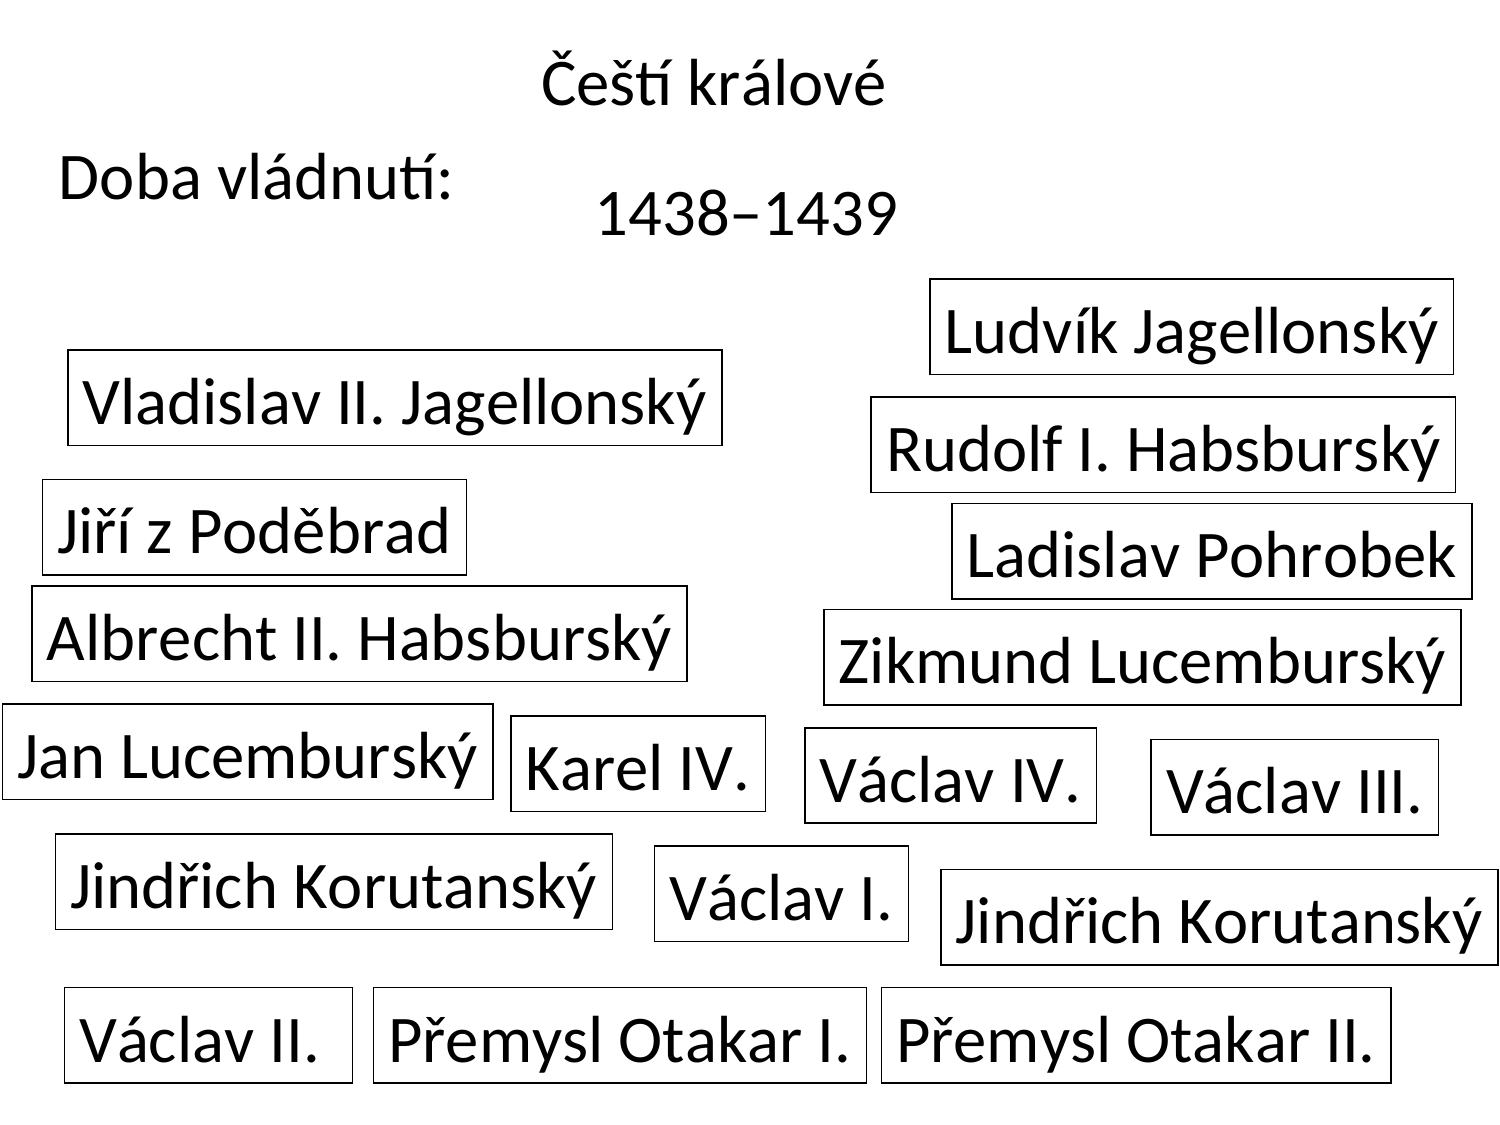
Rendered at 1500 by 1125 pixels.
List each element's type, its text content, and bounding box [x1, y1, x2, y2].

text_box Čeští králové [526, 30, 903, 127]
text_box Václav III. [1151, 739, 1439, 835]
text_box Doba vládnutí: [44, 125, 470, 221]
text_box Jiří z Poděbrad [42, 479, 467, 576]
text_box Rudolf I. Habsburský [871, 397, 1456, 493]
text_box Zikmund Lucemburský [824, 609, 1462, 706]
text_box Jindřich Korutanský [55, 834, 613, 930]
text_box Albrecht II. Habsburský [32, 586, 687, 682]
text_box Karel IV. [510, 716, 766, 812]
text_box Přemysl Otakar II. [881, 987, 1392, 1084]
text_box Jindřich Korutanský [940, 869, 1498, 965]
text_box 1438–1439 [549, 160, 913, 257]
text_box Václav II. [64, 987, 353, 1084]
text_box Václav I. [654, 846, 909, 942]
text_box Ladislav Pohrobek [951, 503, 1473, 599]
text_box Přemysl Otakar I. [373, 987, 867, 1084]
text_box Václav IV. [805, 727, 1097, 824]
text_box Ludvík Jagellonský [929, 278, 1454, 375]
text_box Jan Lucemburský [2, 704, 493, 800]
text_box Vladislav II. Jagellonský [68, 349, 722, 446]
